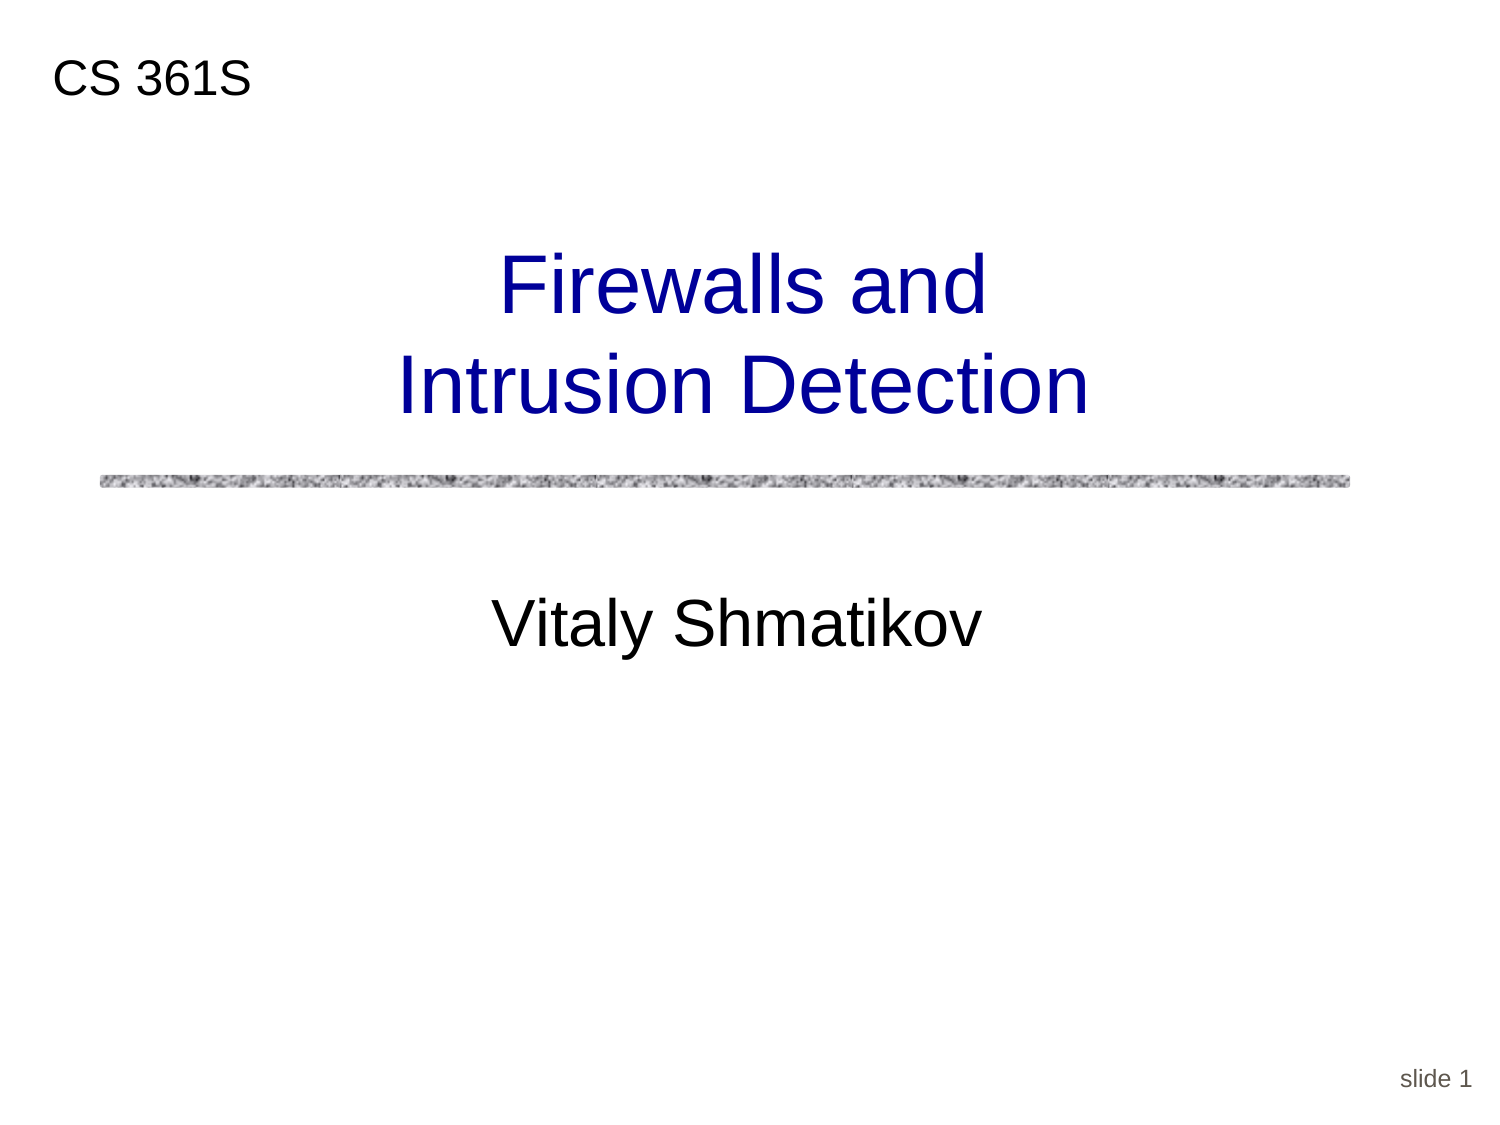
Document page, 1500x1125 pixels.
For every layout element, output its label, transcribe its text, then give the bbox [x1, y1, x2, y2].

text_box Vitaly Shmatikov [449, 571, 1026, 697]
picture [99, 474, 1351, 488]
text_box Firewalls and Intrusion Detection [37, 174, 1450, 438]
text_box slide <number> [1174, 1025, 1488, 1101]
text_box CS 361S [37, 37, 301, 113]
